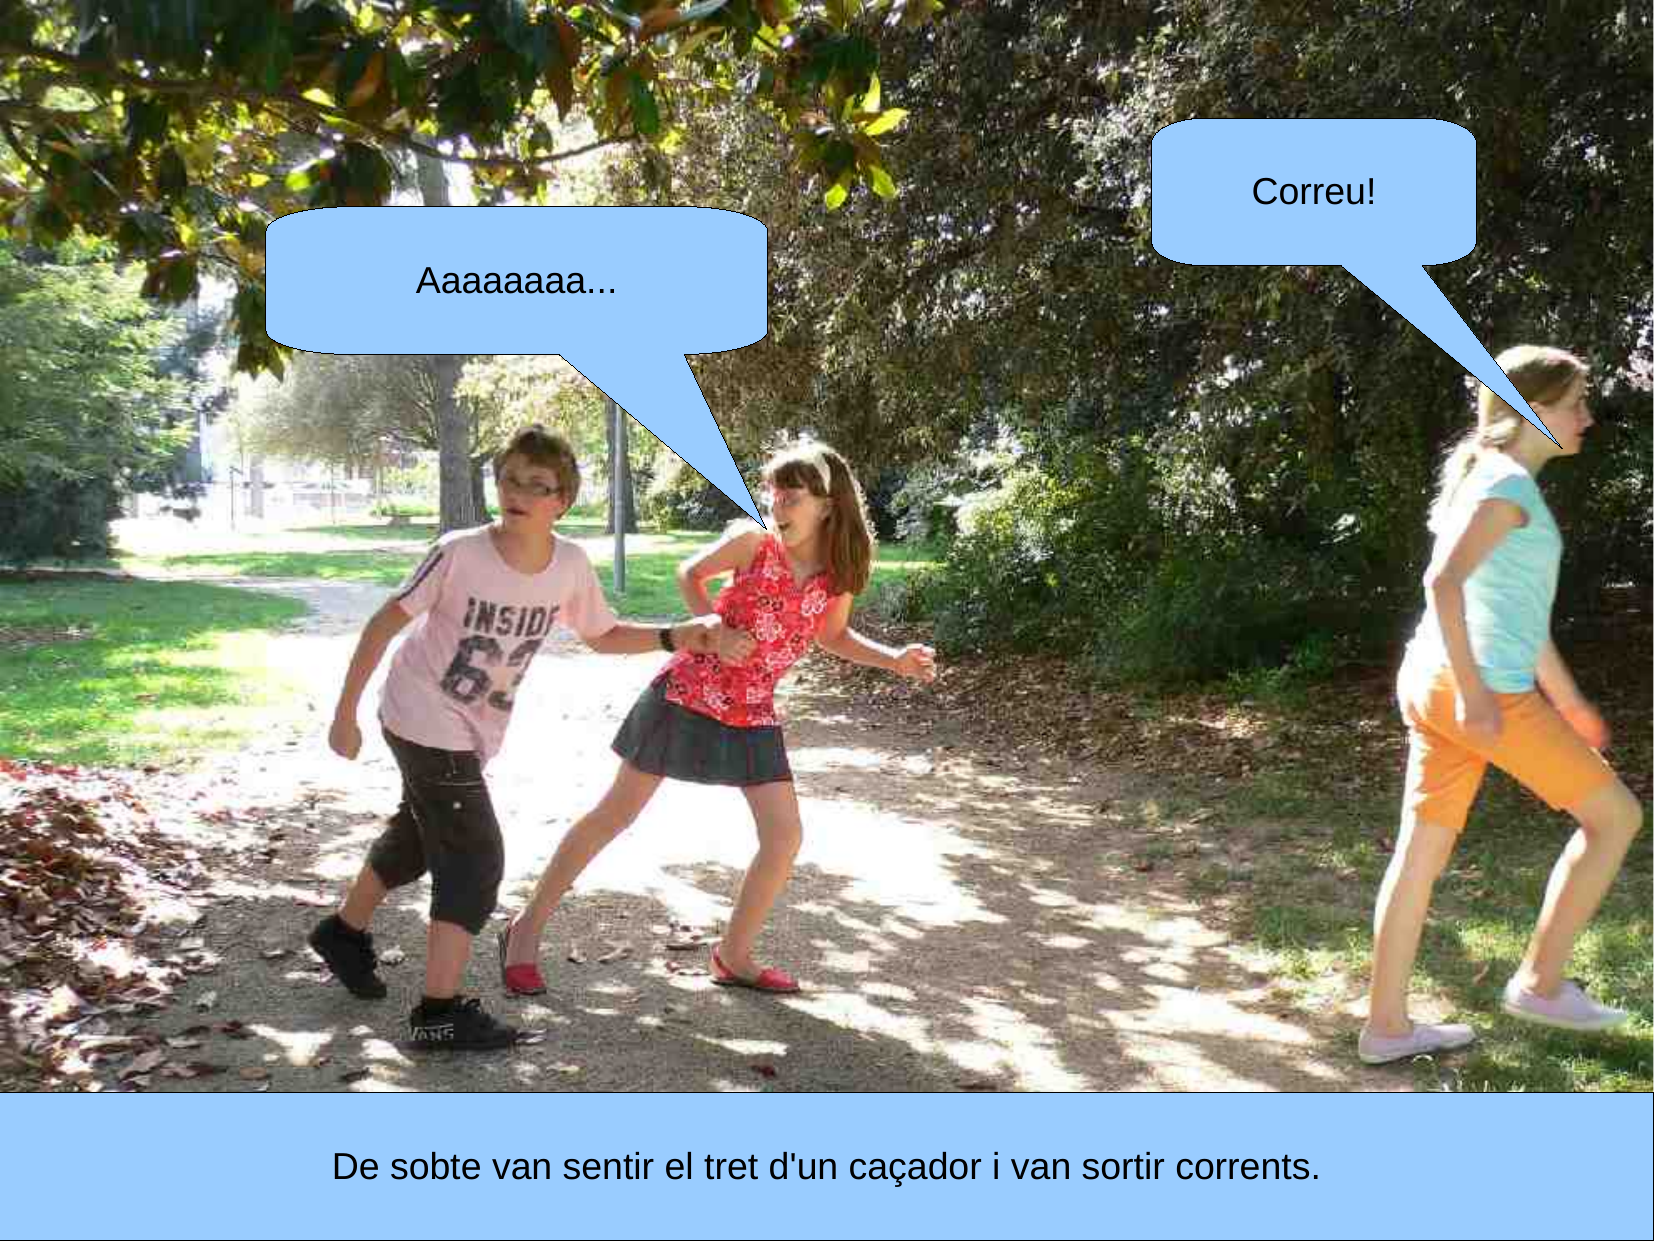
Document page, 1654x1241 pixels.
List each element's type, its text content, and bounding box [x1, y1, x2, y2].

text_box Correu! [1151, 118, 1563, 449]
text_box De sobte van sentir el tret d'un caçador i van sortir corrents. [0, 1092, 1654, 1241]
picture [0, 0, 1654, 1092]
text_box Aaaaaaaa... [265, 206, 768, 530]
